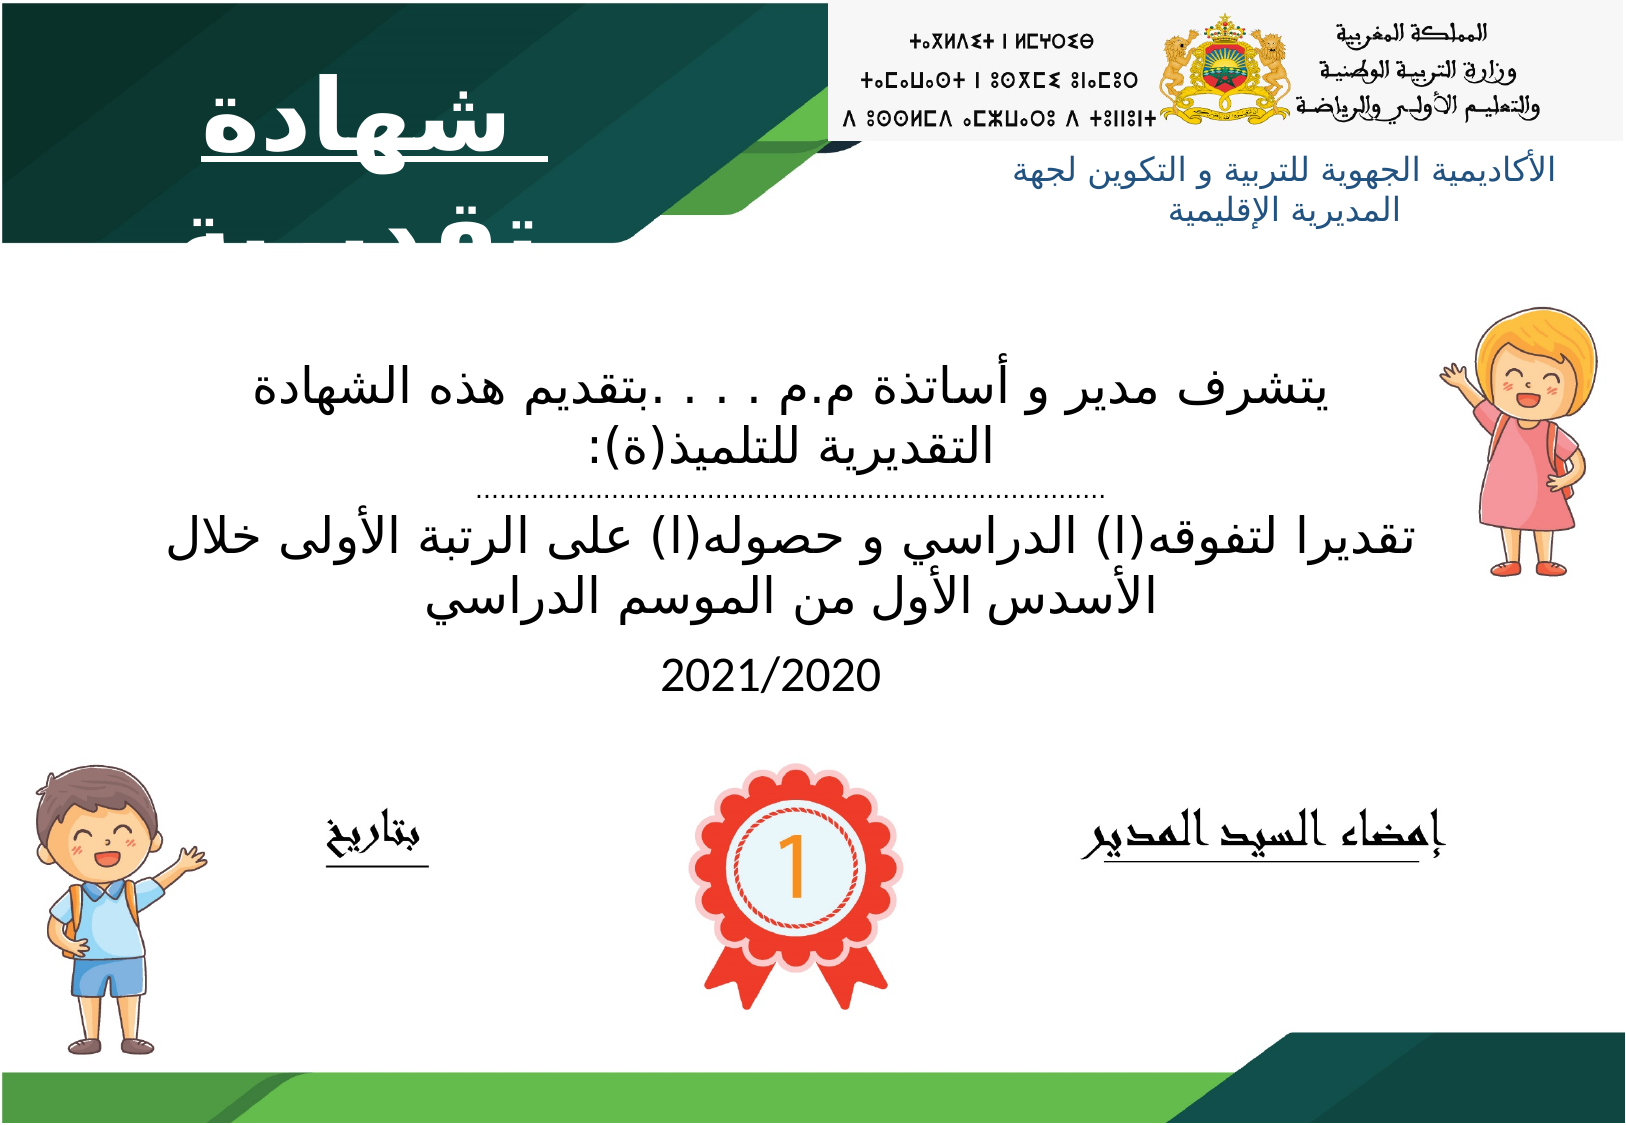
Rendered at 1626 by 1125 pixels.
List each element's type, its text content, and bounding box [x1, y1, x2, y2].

picture [0, 0, 1625, 1123]
text_box الأكاديمية الجهوية للتربية و التكوين لجهة المديرية الإقليمية [946, 141, 1623, 237]
text_box 2021/2020 [645, 633, 925, 710]
text_box شهادة تقديرية [69, 42, 646, 179]
text_box يتشرف مدير و أساتذة م.م . . . .بتقديم هذه الشهادة التقديرية للتلميذ(ة): ............................................................................... تقديرا لتفوقه(ا) الدراسي و حصوله(ا) على الرتبة الأولى خلال الأسدس الأول من الموسم الدراسي [150, 345, 1433, 573]
